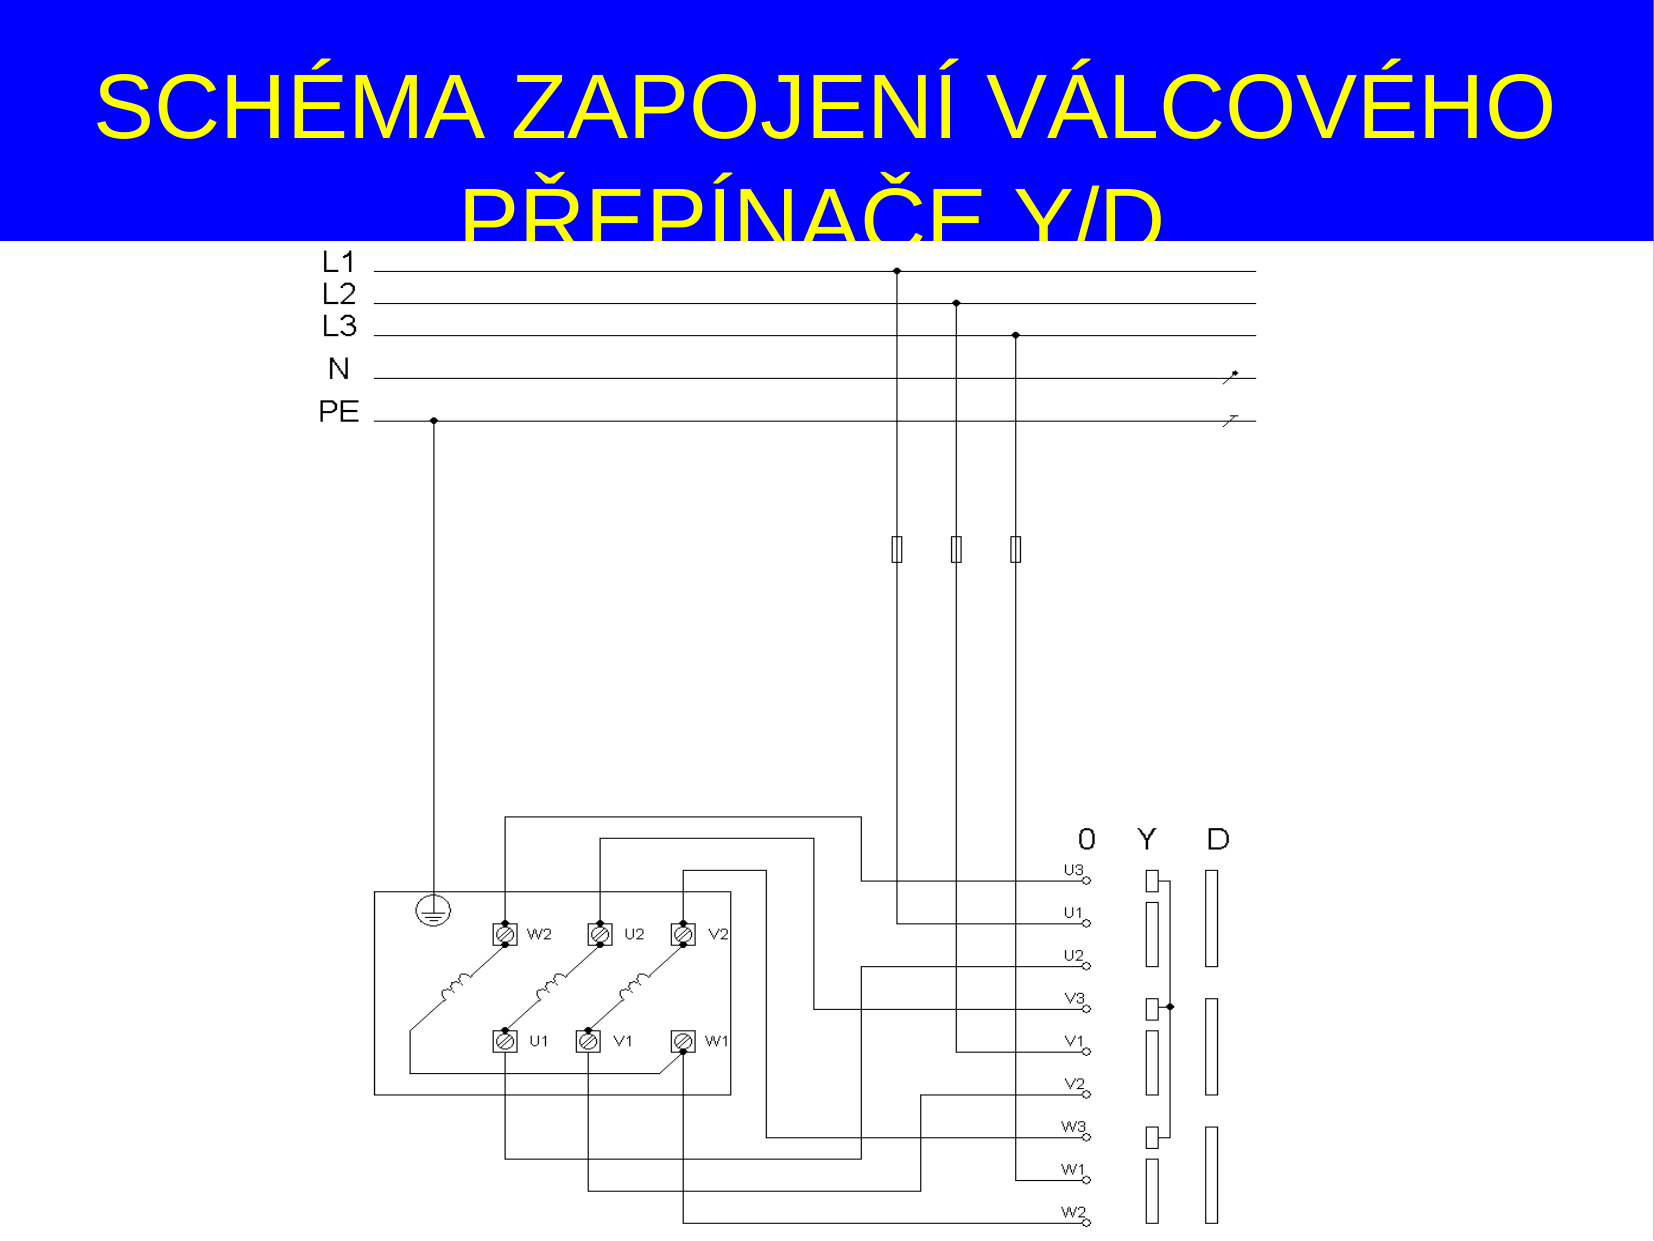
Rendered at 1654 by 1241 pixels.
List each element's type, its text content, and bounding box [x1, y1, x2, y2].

picture [0, 241, 1654, 1241]
title SCHÉMA ZAPOJENÍ VÁLCOVÉHO PŘEPÍNAČE Y/D [82, 49, 1569, 241]
